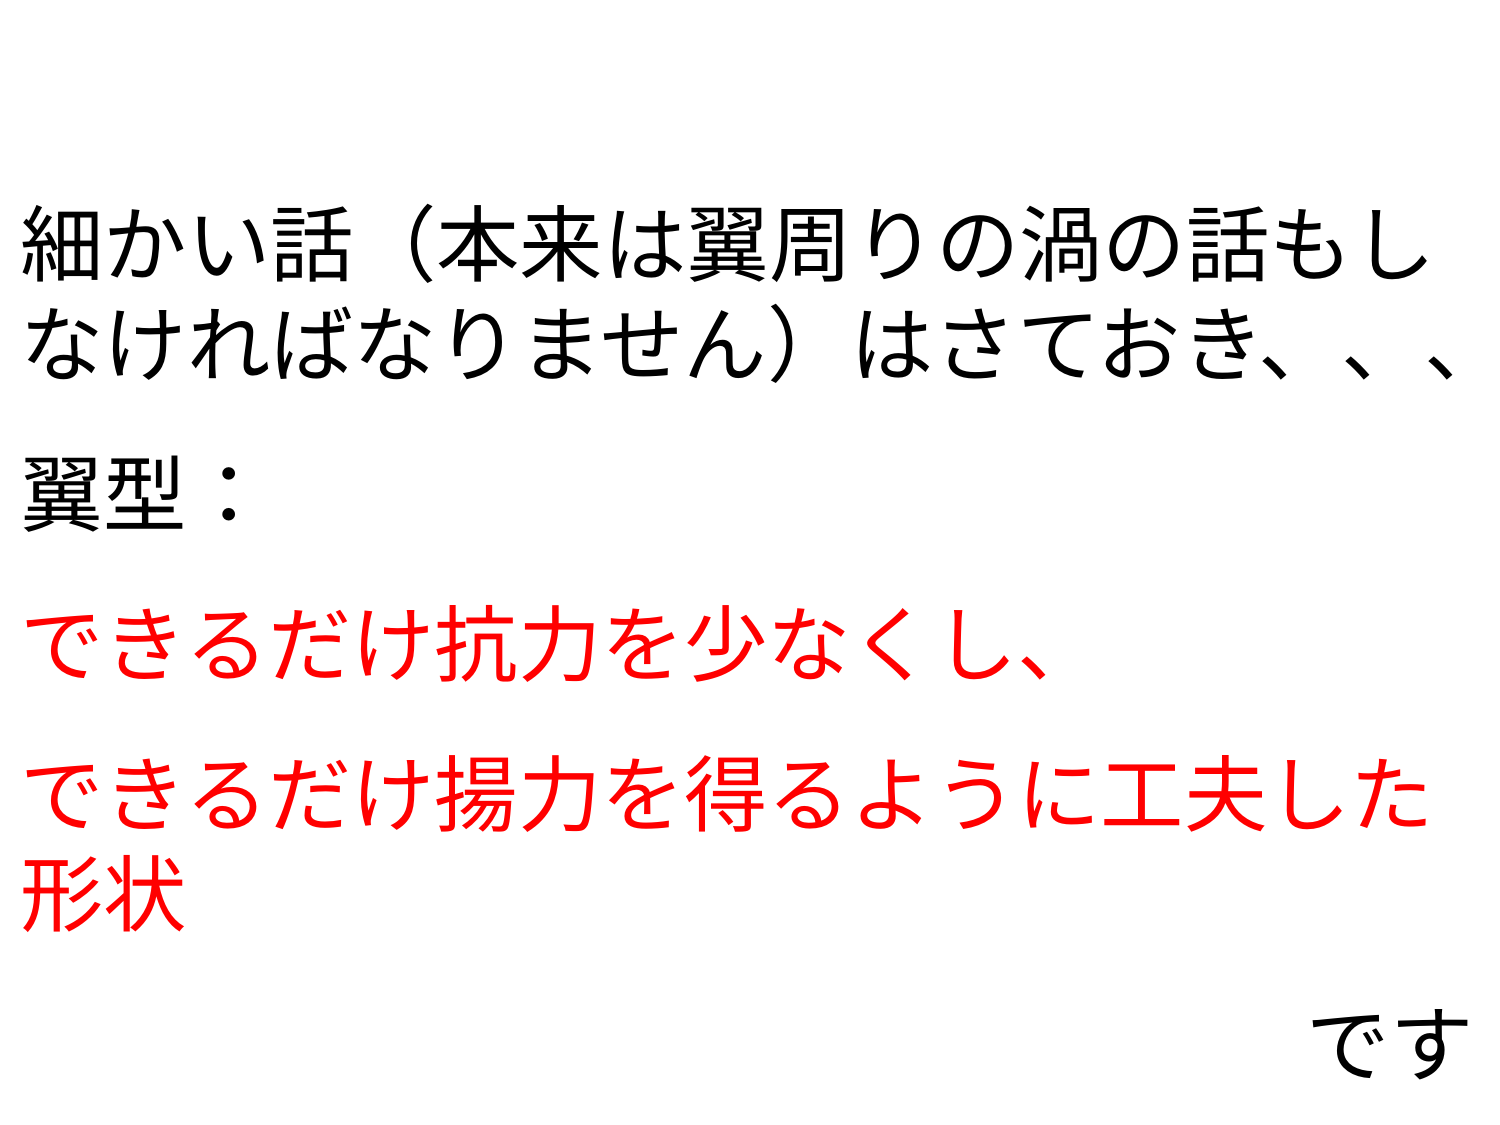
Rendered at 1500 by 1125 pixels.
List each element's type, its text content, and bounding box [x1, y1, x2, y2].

text_box 細かい話（本来は翼周りの渦の話もしなければなりません）はさておき、、、 翼型： できるだけ抗力を少なくし、 できるだけ揚力を得るように工夫した形状 です [5, 184, 1489, 1000]
